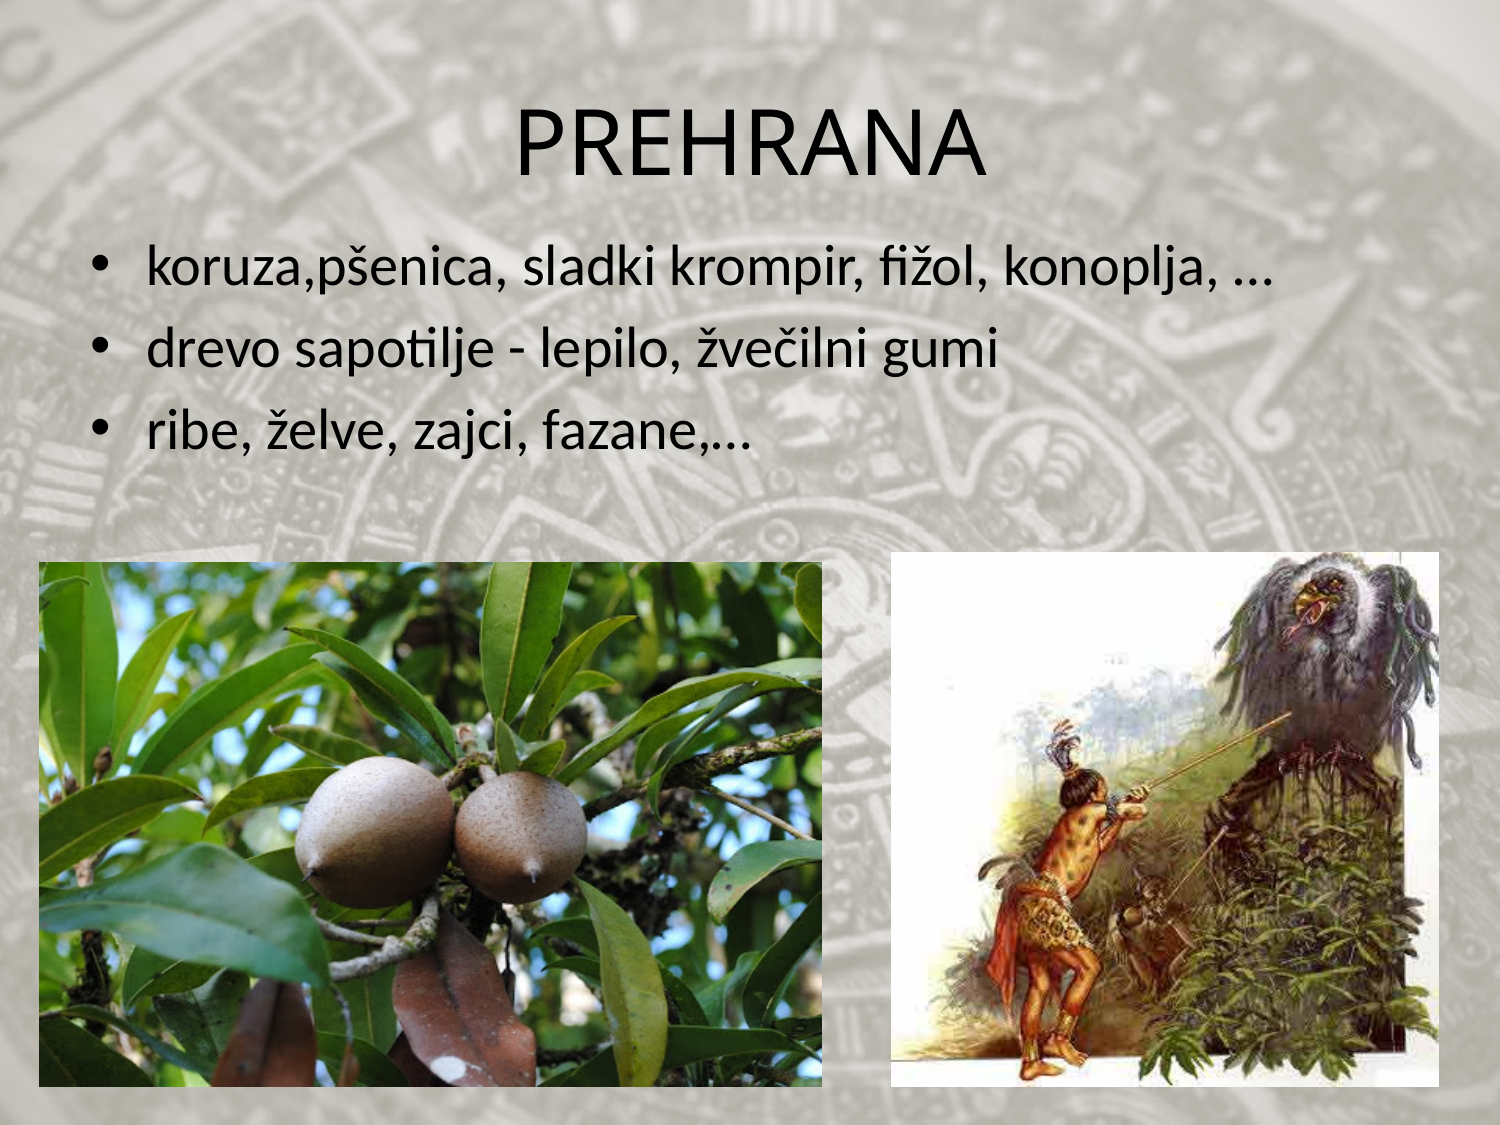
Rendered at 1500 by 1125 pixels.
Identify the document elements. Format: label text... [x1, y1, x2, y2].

title PREHRANA [75, 45, 1425, 220]
picture [0, 0, 1500, 1125]
list koruza,pšenica, sladki krompir, fižol, konoplja, … drevo sapotilje - lepilo, žvečilni gumi ribe, želve, zajci, fazane,… [75, 220, 1425, 1005]
